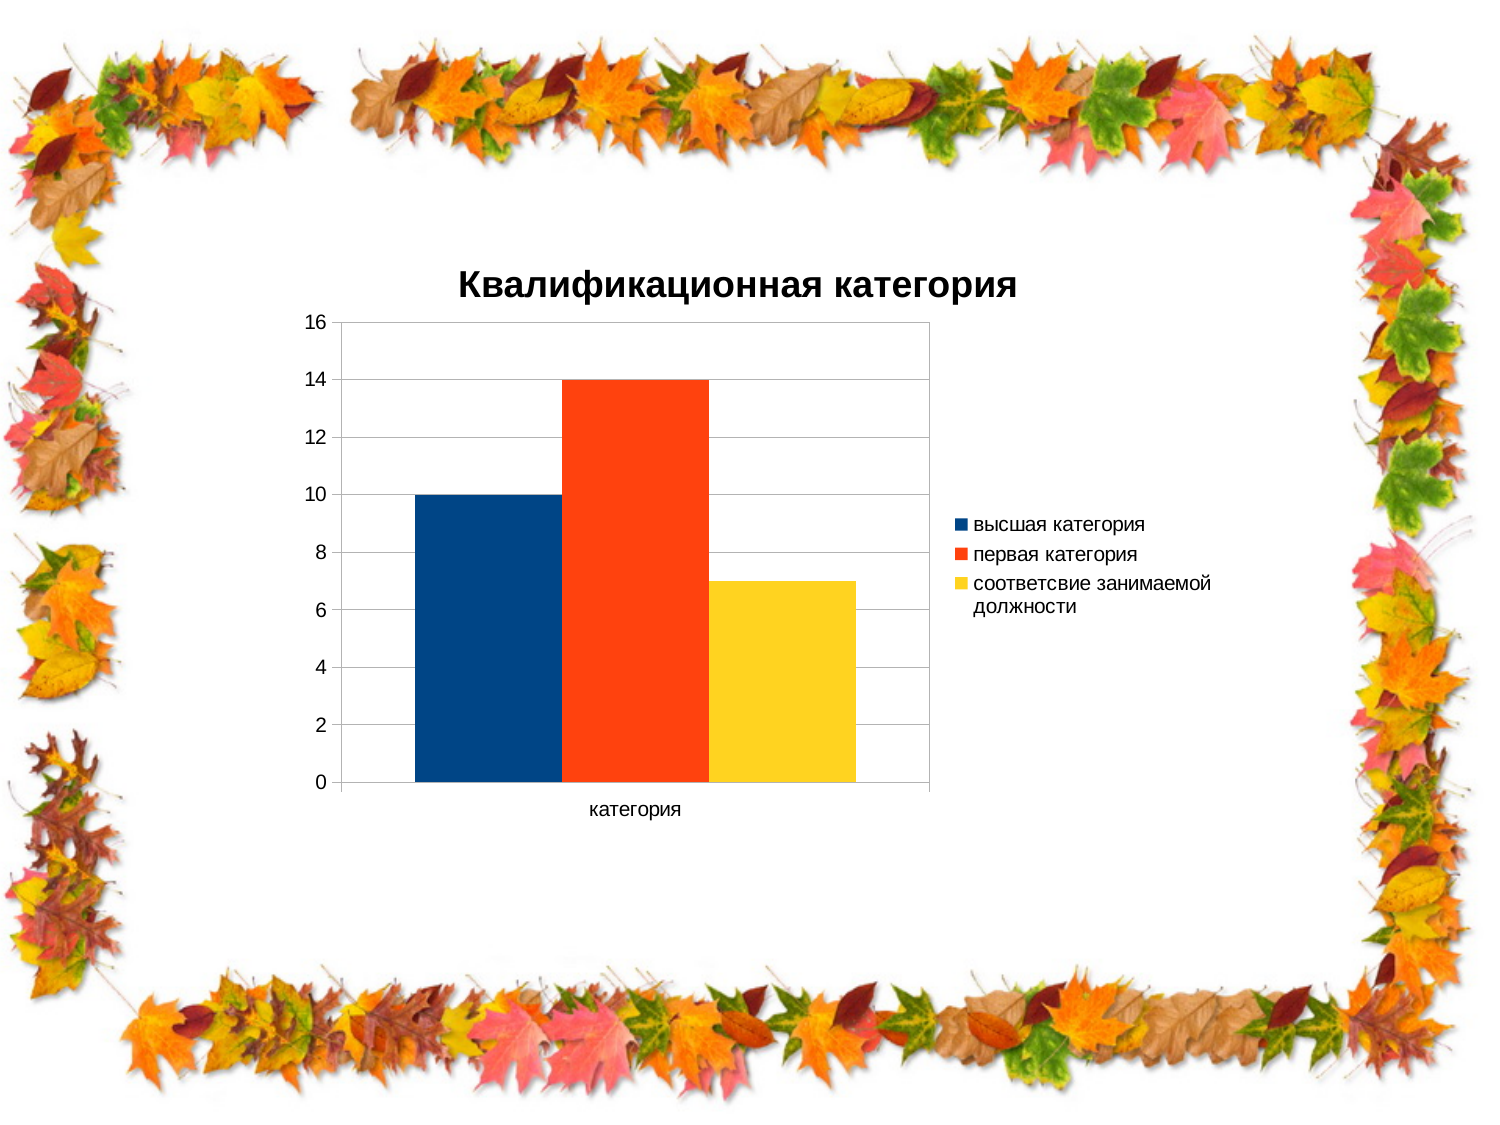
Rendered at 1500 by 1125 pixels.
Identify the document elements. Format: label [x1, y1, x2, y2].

picture [0, 3, 1500, 1125]
chart [285, 299, 1231, 832]
